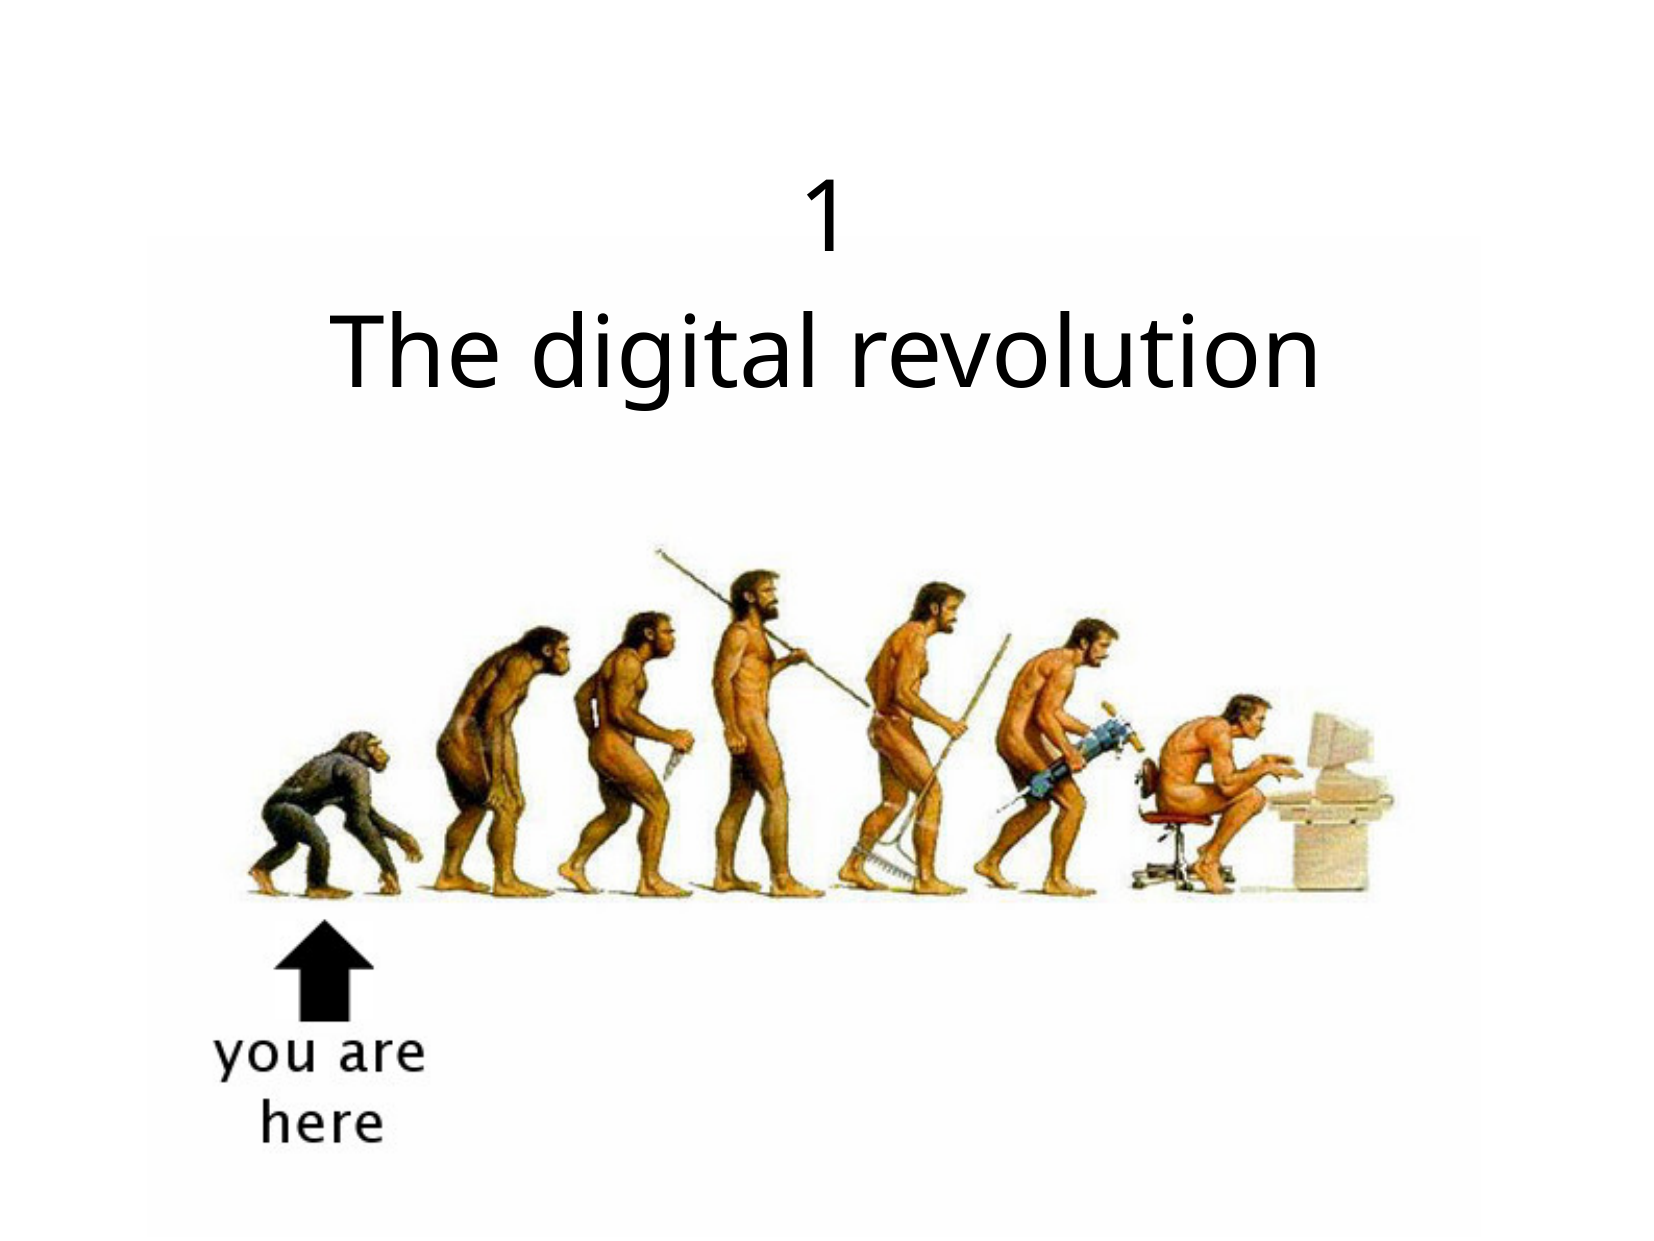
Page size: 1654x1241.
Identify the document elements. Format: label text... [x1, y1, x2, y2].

picture [147, 473, 1481, 1237]
subtitle 1 The digital revolution [82, 88, 1571, 473]
